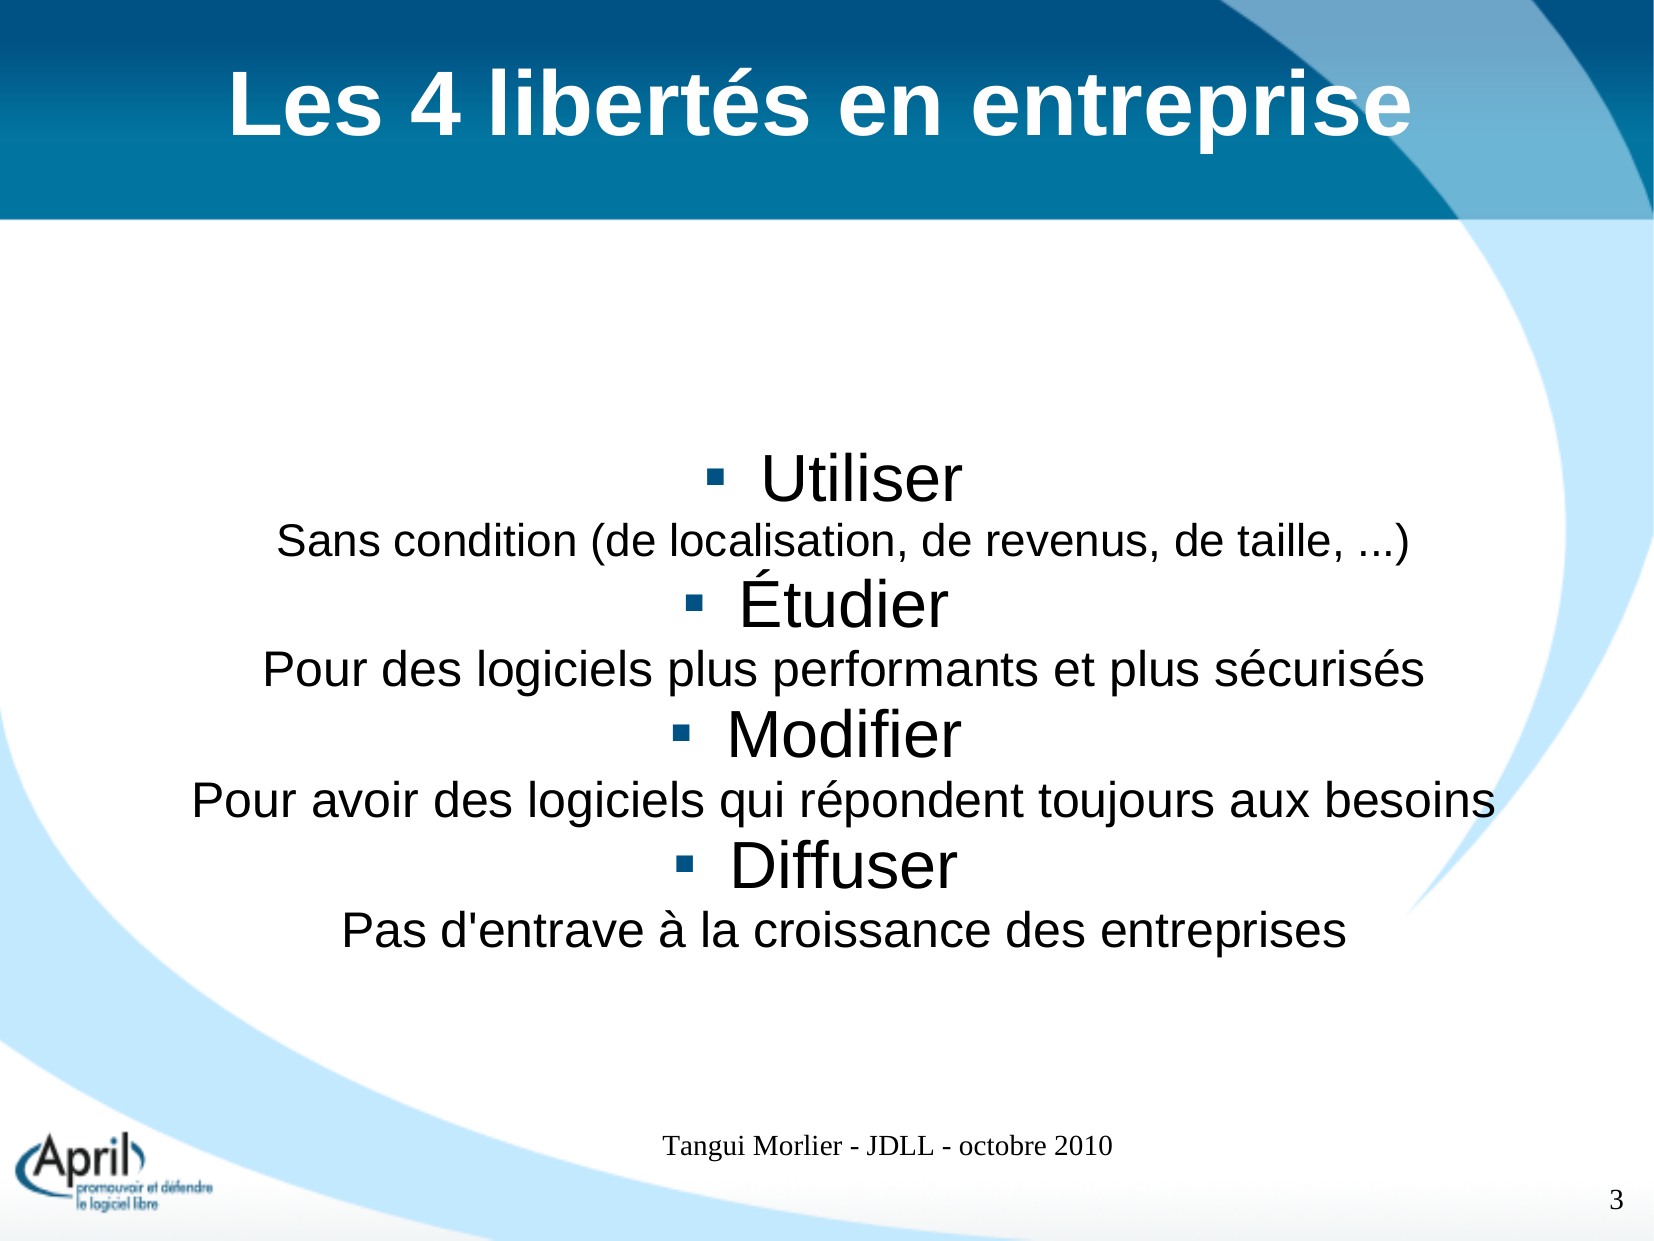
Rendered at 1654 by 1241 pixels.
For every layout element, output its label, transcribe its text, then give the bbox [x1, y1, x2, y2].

title Les 4 libertés en entreprise [76, 7, 1565, 200]
subtitle Utiliser Sans condition (de localisation, de revenus, de taille, ...) Étudier Pour des logiciels plus performants et plus sécurisés Modifier Pour avoir des logiciels qui répondent toujours aux besoins Diffuser Pas d'entrave à la croissance des entreprises [82, 297, 1571, 1102]
picture [0, 0, 1654, 1241]
